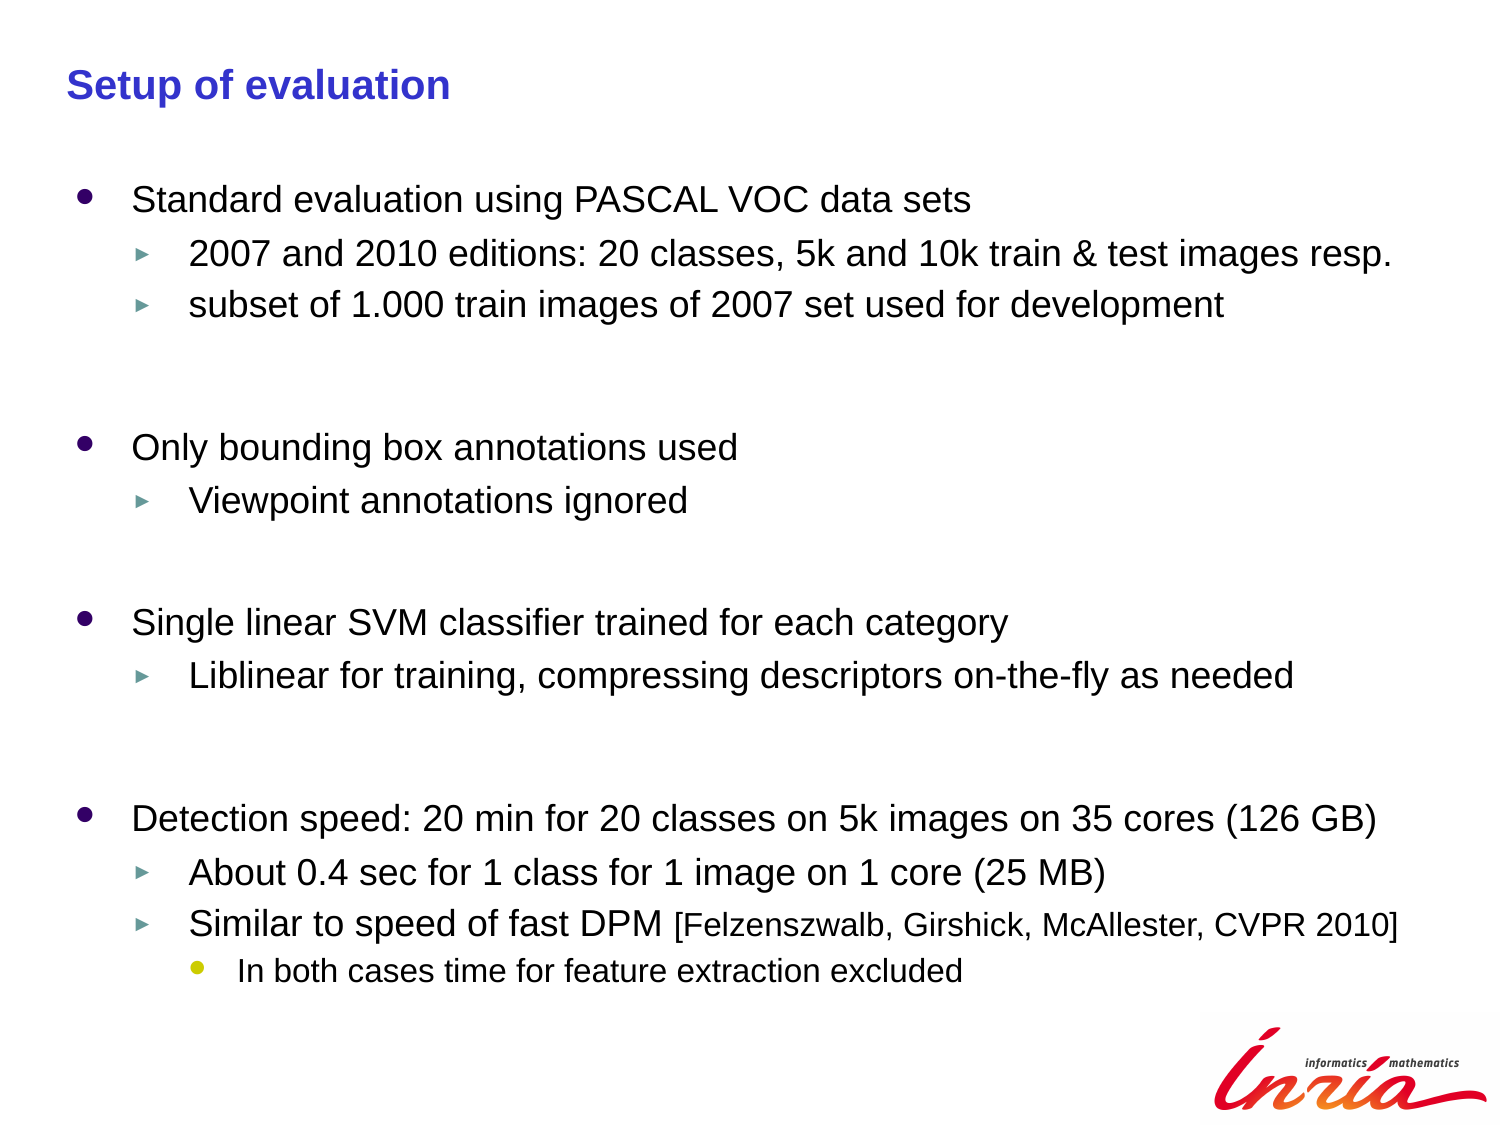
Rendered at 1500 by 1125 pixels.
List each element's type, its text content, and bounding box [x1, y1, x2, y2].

title Setup of evaluation [51, 46, 1459, 123]
picture [1425, 1012, 1500, 1125]
list Standard evaluation using PASCAL VOC data sets 2007 and 2010 editions: 20 classes, 5k and 10k train & test images resp. subset of 1.000 train images of 2007 set used for development Only bounding box annotations used Viewpoint annotations ignored Single linear SVM classifier trained for each category Liblinear for training, compressing descriptors on-the-fly as needed Detection speed: 20 min for 20 classes on 5k images on 35 cores (126 GB) About 0.4 sec for 1 class for 1 image on 1 core (25 MB) Similar to speed of fast DPM [Felzenszwalb, Girshick, McAllester, CVPR 2010] In both cases time for feature extraction excluded [75, 178, 1425, 1125]
